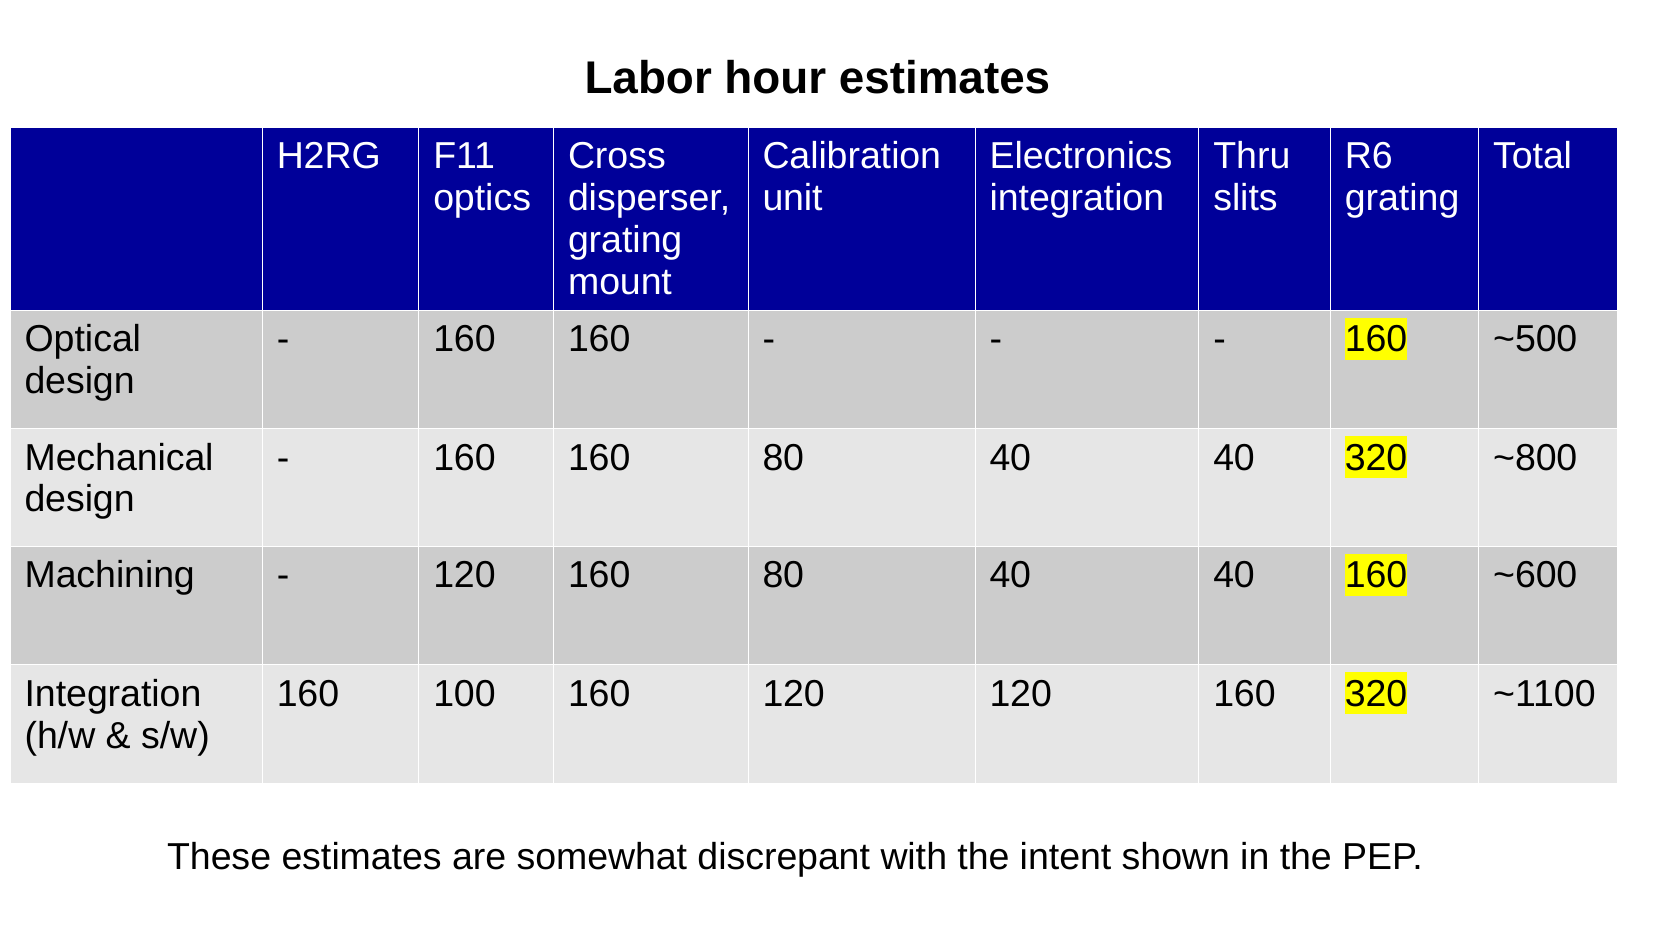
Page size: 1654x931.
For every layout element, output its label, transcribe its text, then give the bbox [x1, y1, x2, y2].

table_header H2RG [263, 128, 418, 310]
table_cell 40 [1199, 547, 1330, 664]
table_header Cross disperser, grating mount [554, 128, 748, 310]
table_header [11, 128, 262, 310]
table_cell 120 [419, 547, 553, 664]
table_cell 40 [976, 429, 1198, 546]
table_cell ~600 [1479, 547, 1617, 664]
table_cell 160 [1331, 547, 1478, 664]
table_cell Optical design [11, 311, 262, 428]
table_cell 160 [263, 665, 418, 783]
table_header Thru slits [1199, 128, 1330, 310]
table_cell - [749, 311, 975, 428]
table_cell 40 [1199, 429, 1330, 546]
table_cell ~1100 [1479, 665, 1617, 783]
table_cell - [976, 311, 1198, 428]
table_cell - [263, 547, 418, 664]
table_cell - [263, 429, 418, 546]
table_header Calibration unit [749, 128, 975, 310]
text_box Labor hour estimates [255, 45, 1381, 112]
table_cell 120 [976, 665, 1198, 783]
table_cell 120 [749, 665, 975, 783]
table_cell 160 [554, 311, 748, 428]
table_header Electronics integration [976, 128, 1198, 310]
table_header Total [1479, 128, 1617, 310]
table_cell ~500 [1479, 311, 1617, 428]
table_cell ~800 [1479, 429, 1617, 546]
table_cell 160 [1199, 665, 1330, 783]
table_cell Machining [11, 547, 262, 664]
table_cell 80 [749, 547, 975, 664]
table_cell 160 [554, 547, 748, 664]
table_cell 160 [419, 311, 553, 428]
table_cell 80 [749, 429, 975, 546]
table_cell 40 [976, 547, 1198, 664]
table_cell Integration (h/w & s/w) [11, 665, 262, 783]
table_cell 160 [554, 429, 748, 546]
table_header R6 grating [1331, 128, 1478, 310]
table_cell - [263, 311, 418, 428]
table_header F11 optics [419, 128, 553, 310]
table_cell 100 [419, 665, 553, 783]
table_cell 320 [1331, 665, 1478, 783]
table_cell 320 [1331, 429, 1478, 546]
table_cell - [1199, 311, 1330, 428]
table_cell 160 [554, 665, 748, 783]
table_cell 160 [1331, 311, 1478, 428]
table_cell Mechanical design [11, 429, 262, 546]
table_cell 160 [419, 429, 553, 546]
text_box These estimates are somewhat discrepant with the intent shown in the PEP. [152, 828, 1471, 886]
